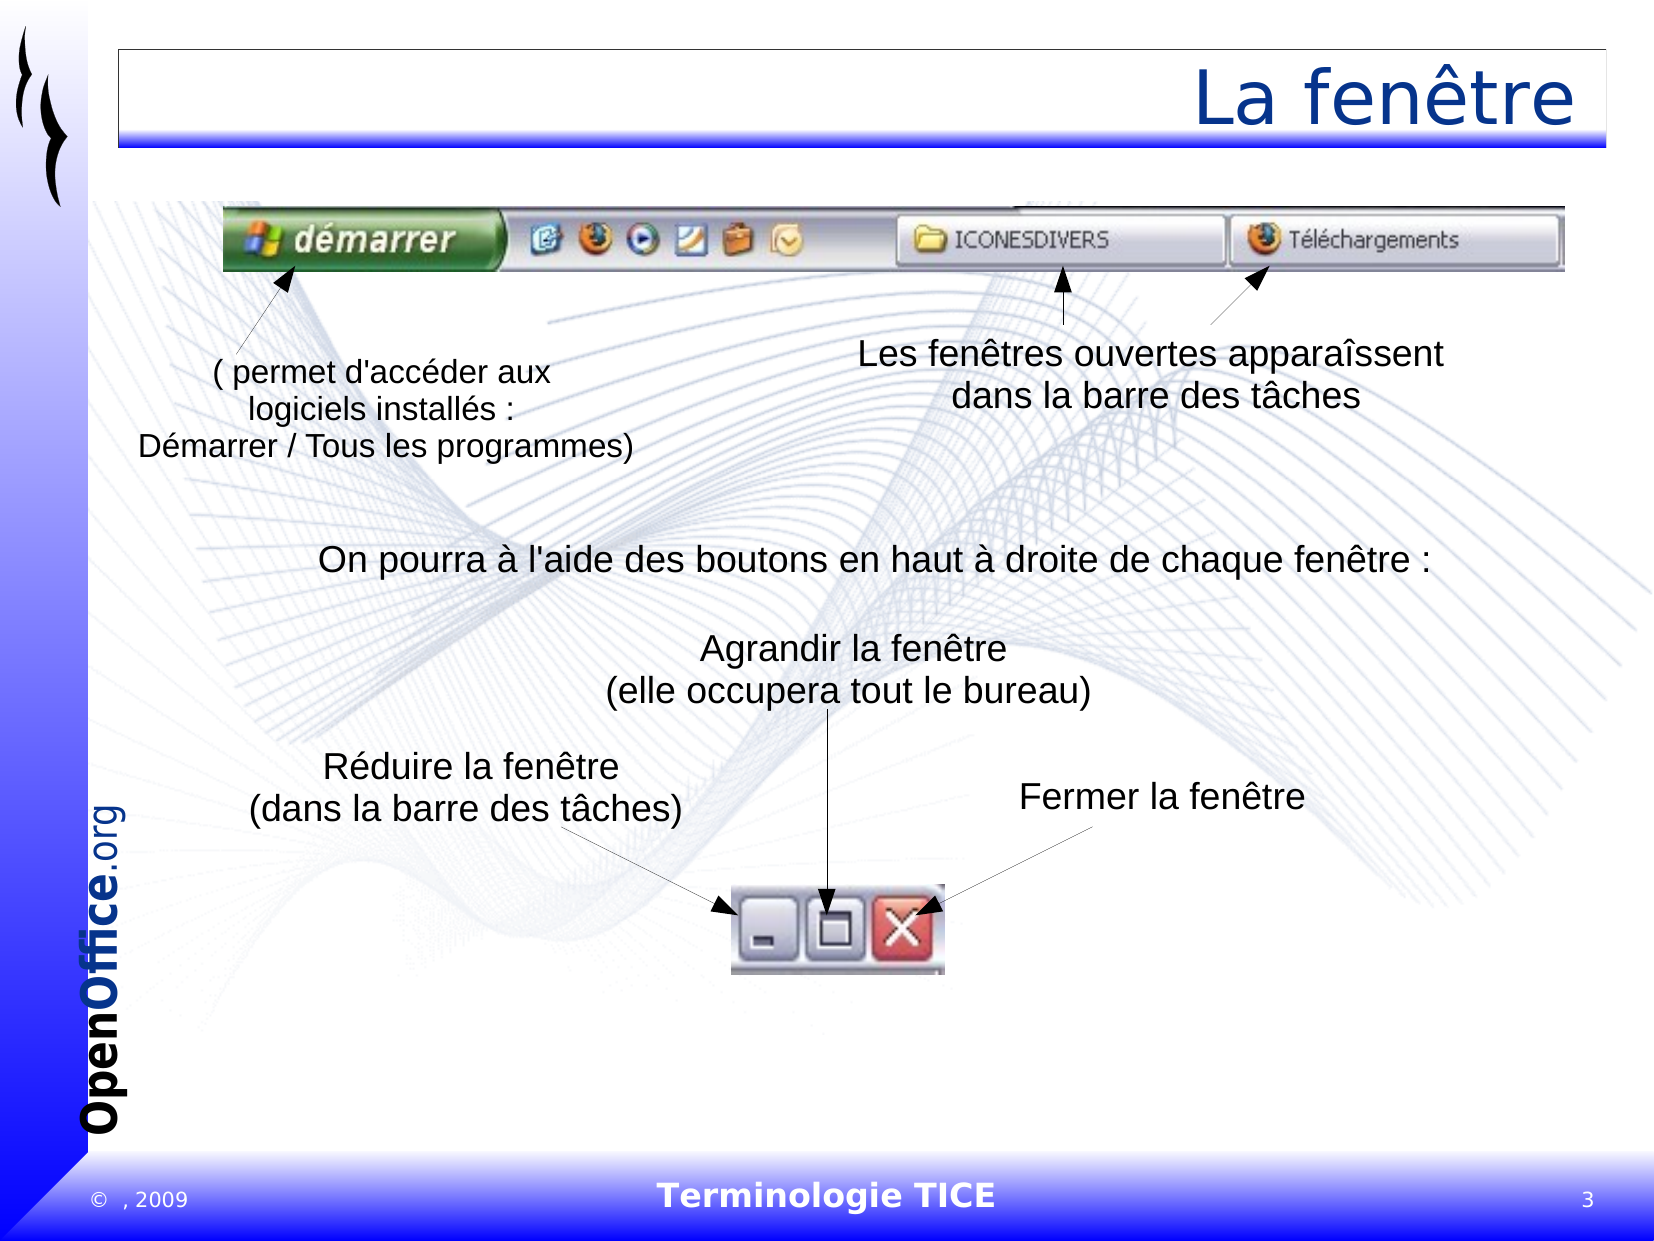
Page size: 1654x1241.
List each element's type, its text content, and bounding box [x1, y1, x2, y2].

text_box ( permet d'accéder aux logiciels installés : Démarrer / Tous les programmes) [123, 345, 650, 473]
text_box Fermer la fenêtre [1003, 767, 1321, 825]
text_box Agrandir la fenêtre (elle occupera tout le bureau) [590, 620, 1118, 719]
text_box Réduire la fenêtre (dans la barre des tâches) [233, 738, 709, 838]
picture [223, 206, 1565, 272]
text_box On pourra à l'aide des boutons en haut à droite de chaque fenêtre : [303, 531, 1447, 589]
picture [731, 884, 945, 975]
title La fenêtre [118, 54, 1607, 143]
text_box Les fenêtres ouvertes apparaîssent dans la barre des tâches [842, 324, 1470, 424]
